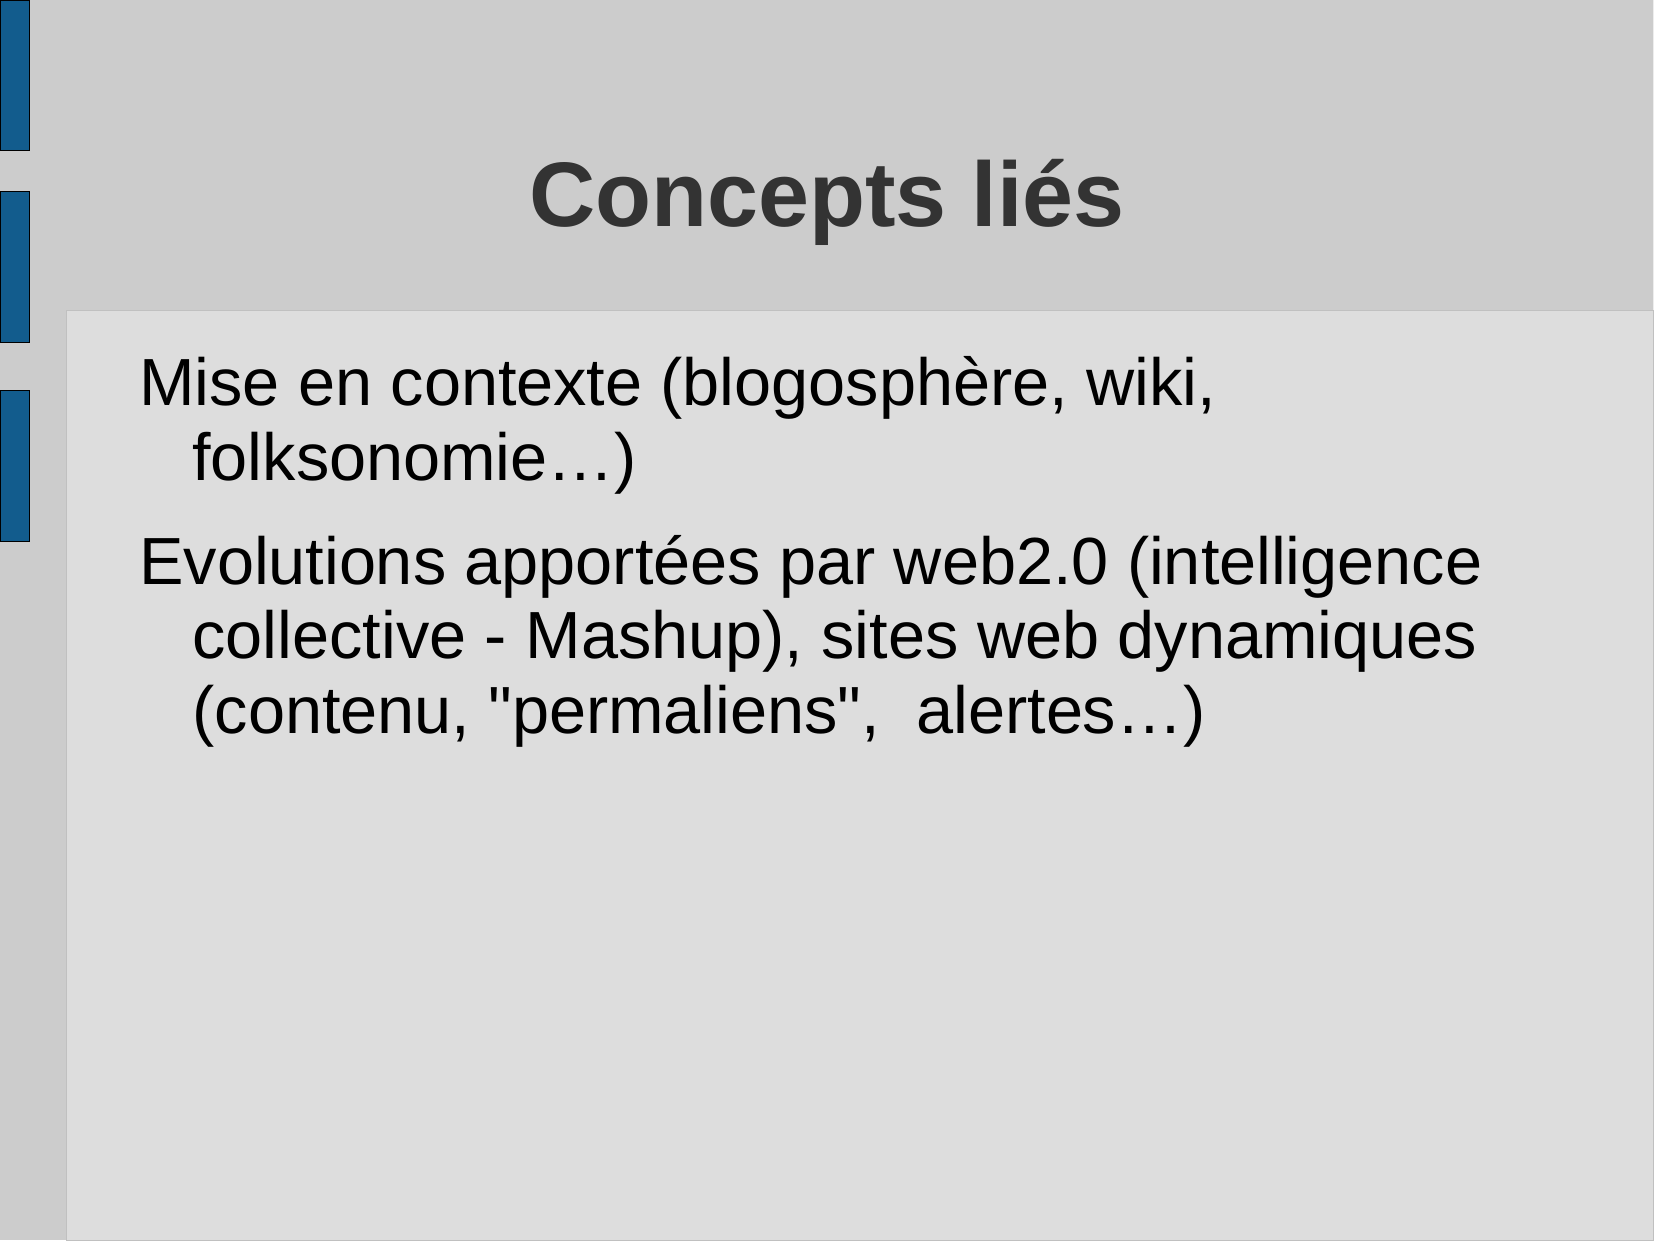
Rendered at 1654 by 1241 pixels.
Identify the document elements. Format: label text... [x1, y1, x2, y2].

list Mise en contexte (blogosphère, wiki, folksonomie…) Evolutions apportées par web2.0 (intelligence collective - Mashup), sites web dynamiques (contenu, "permaliens", alertes…) [121, 344, 1534, 1127]
title Concepts liés [121, 91, 1534, 299]
